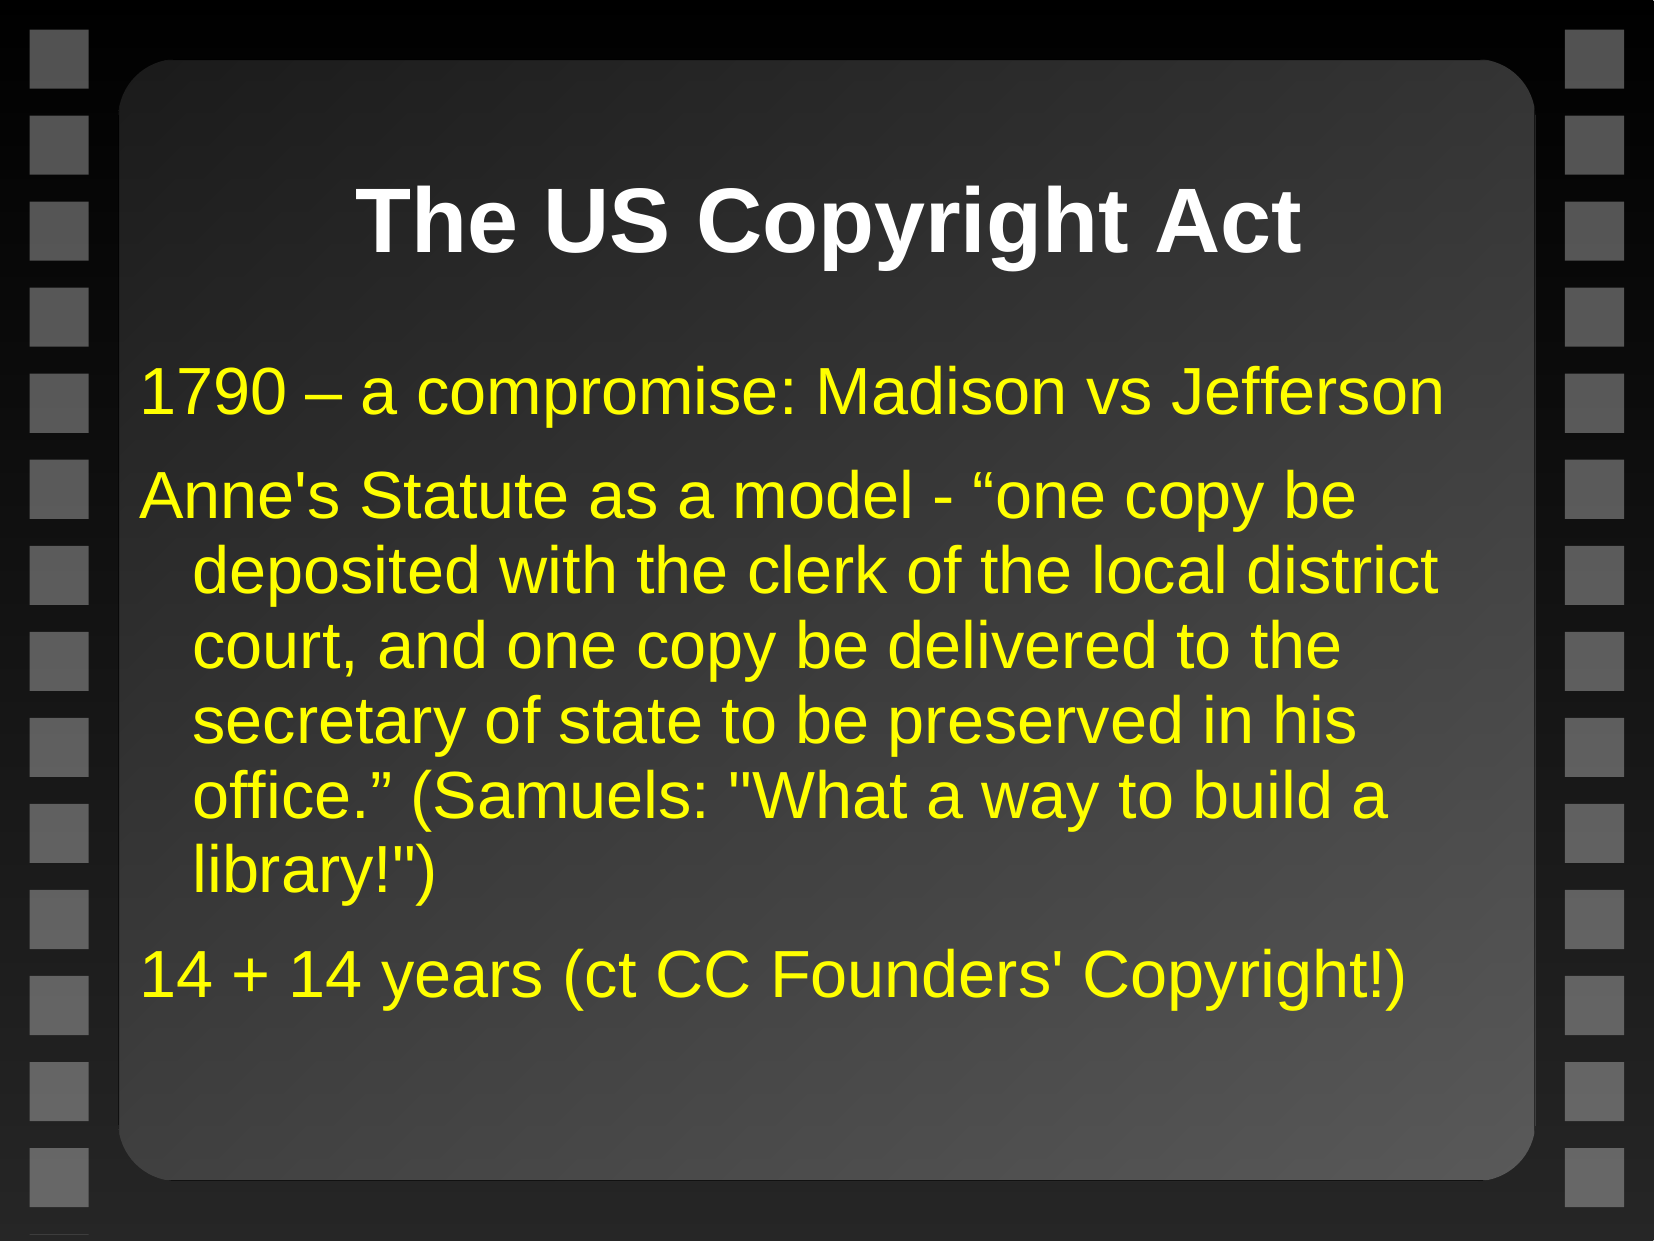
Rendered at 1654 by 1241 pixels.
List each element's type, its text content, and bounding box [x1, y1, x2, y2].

title The US Copyright Act [123, 117, 1536, 325]
list 1790 – a compromise: Madison vs Jefferson Anne's Statute as a model - “one copy be deposited with the clerk of the local district court, and one copy be delivered to the secretary of state to be preserved in his office.” (Samuels: "What a way to build a library!") 14 + 14 years (ct CC Founders' Copyright!) [121, 354, 1534, 1127]
